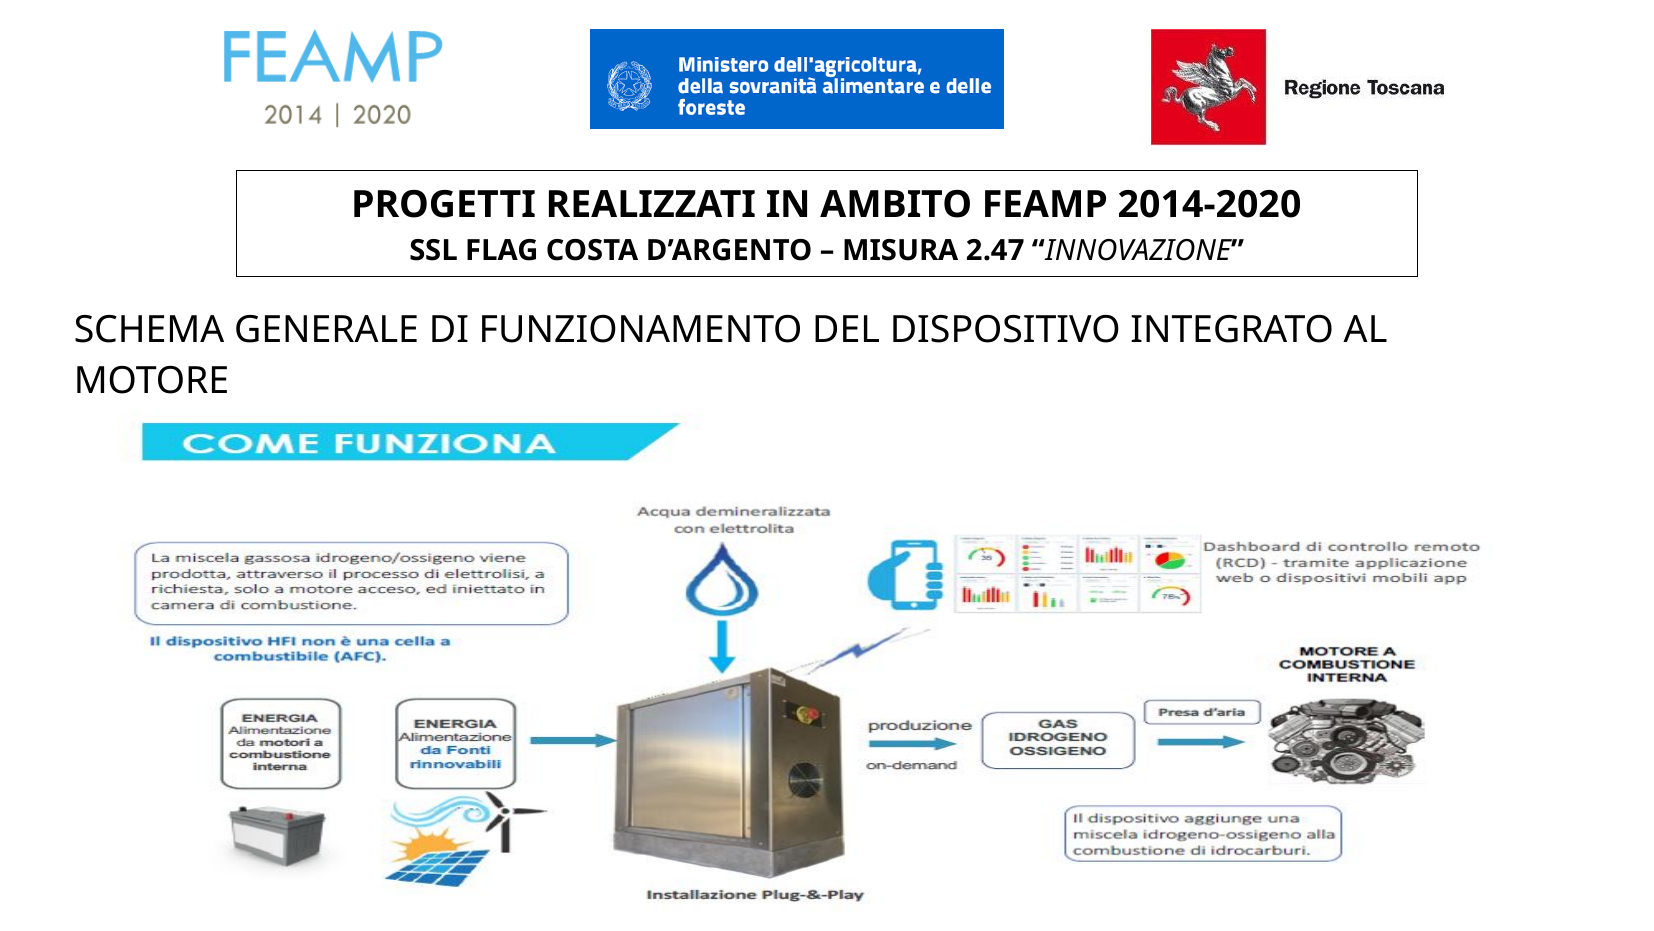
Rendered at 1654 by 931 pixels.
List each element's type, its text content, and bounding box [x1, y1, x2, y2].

picture [118, 413, 1506, 918]
picture [224, 29, 443, 128]
picture [590, 29, 1004, 129]
picture [1151, 29, 1452, 148]
text_box PROGETTI REALIZZATI IN AMBITO FEAMP 2014-2020 SSL FLAG COSTA D’ARGENTO – MISURA 2.47 “INNOVAZIONE” [236, 170, 1418, 266]
text_box SCHEMA GENERALE DI FUNZIONAMENTO DEL DISPOSITIVO INTEGRATO AL MOTORE [59, 295, 1536, 356]
